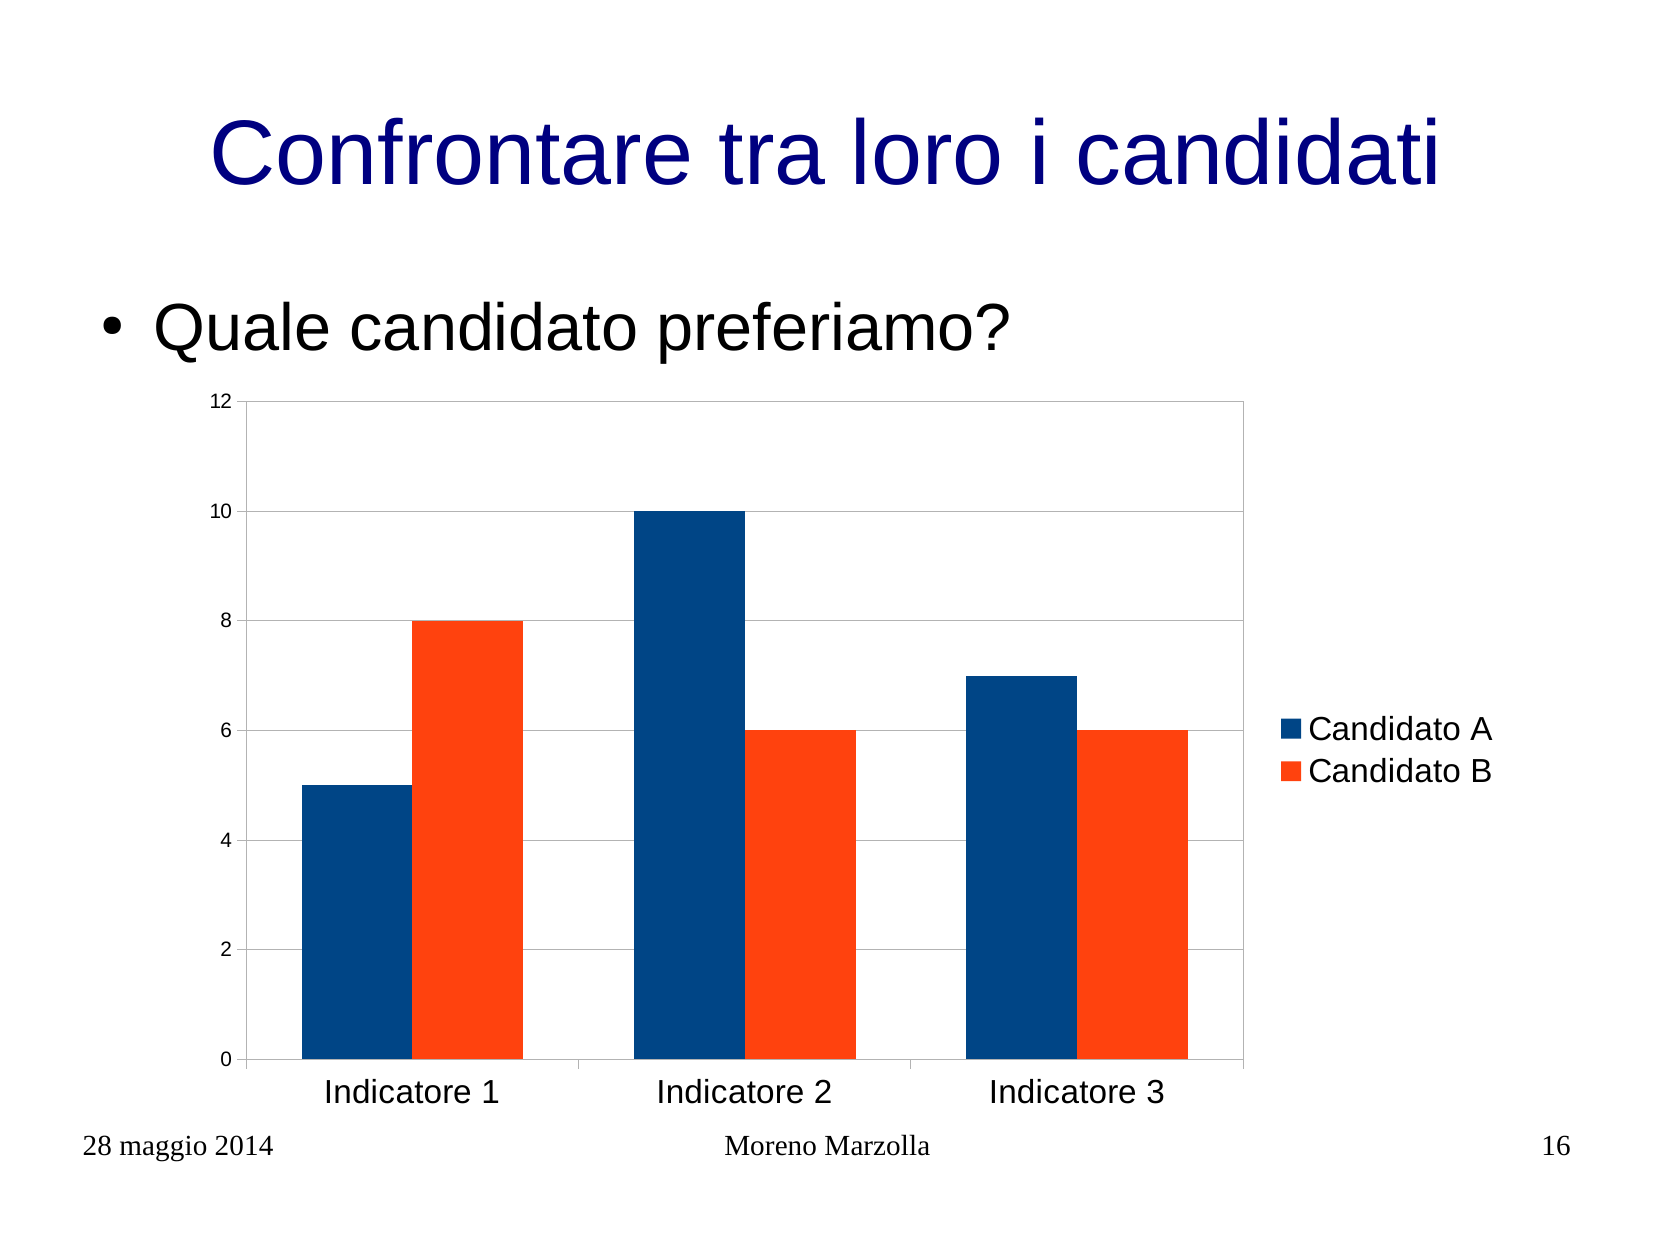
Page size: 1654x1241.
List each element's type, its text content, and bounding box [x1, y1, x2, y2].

chart [182, 375, 1517, 1126]
title Confrontare tra loro i candidati [82, 49, 1571, 257]
list Quale candidato preferiamo? [82, 290, 1538, 1107]
